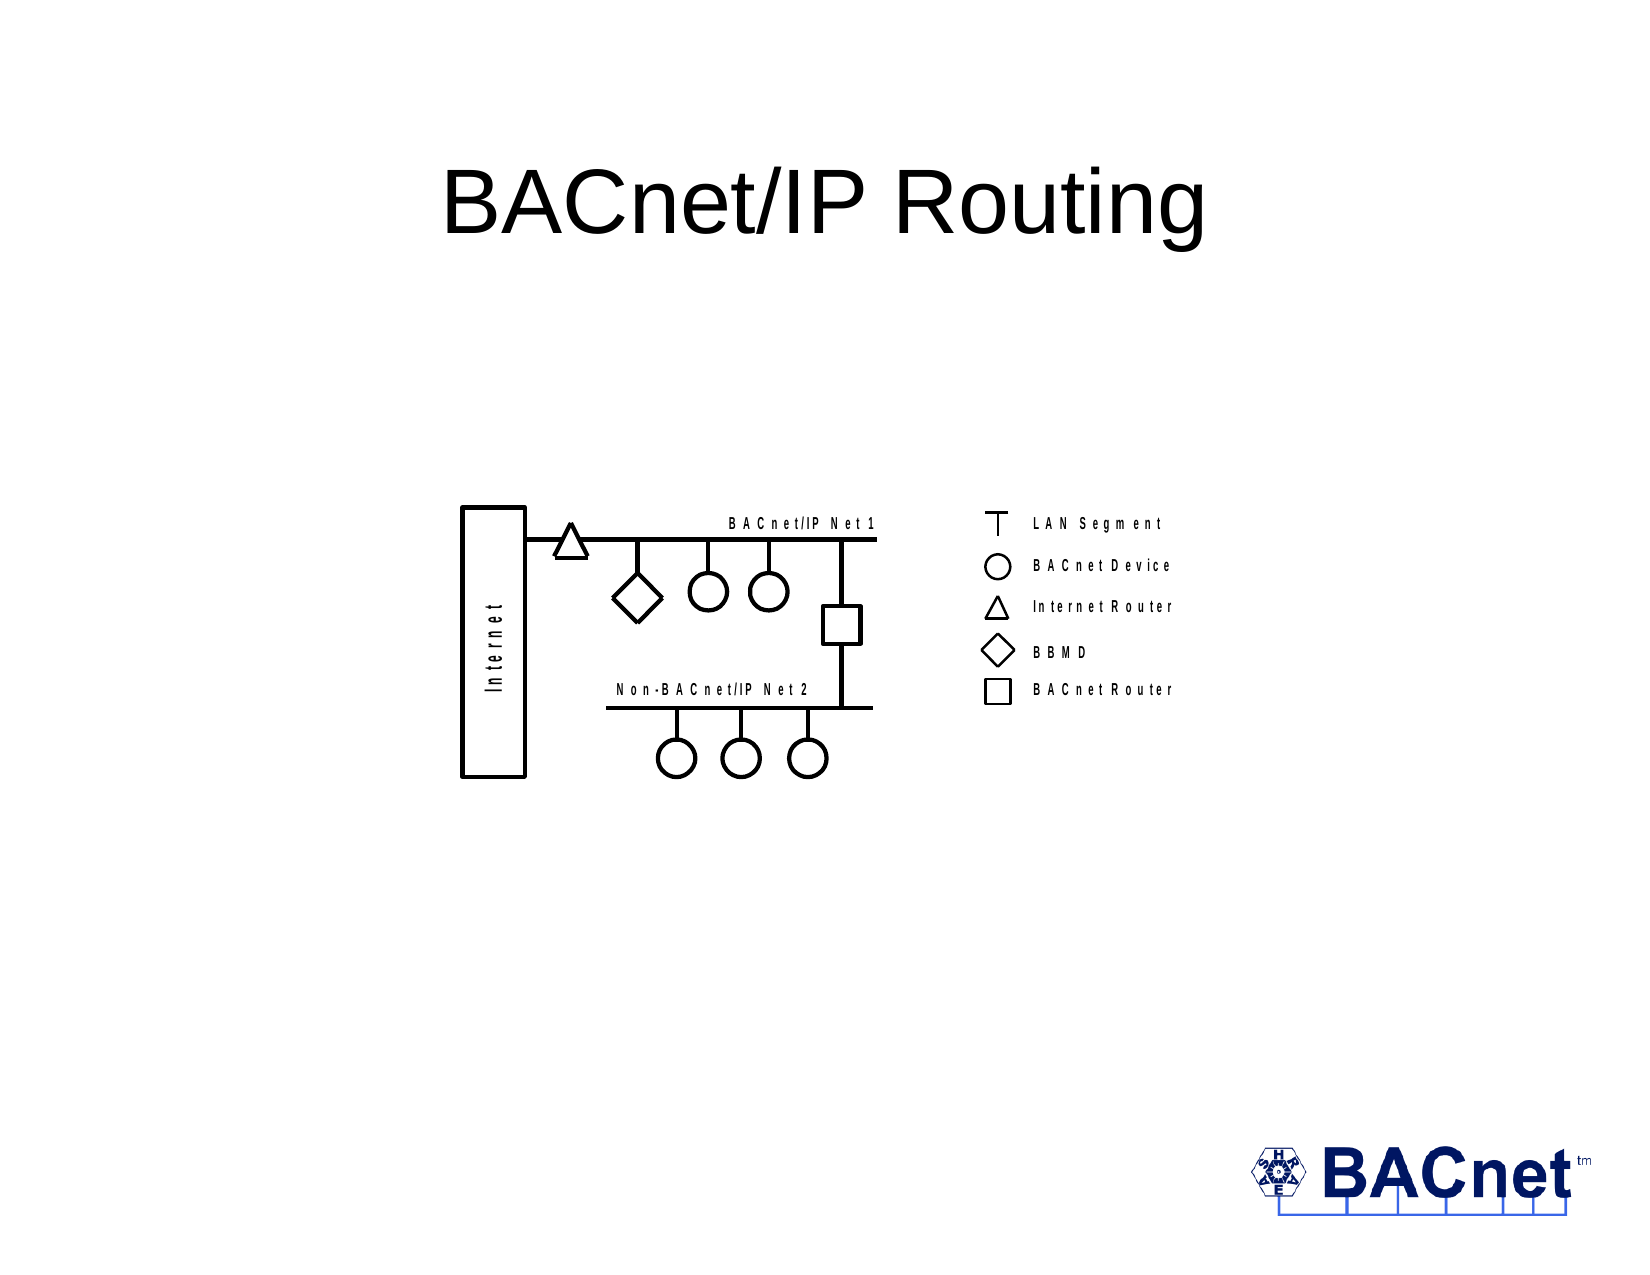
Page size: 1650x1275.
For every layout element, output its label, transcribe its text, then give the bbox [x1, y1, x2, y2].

picture [1251, 1146, 1591, 1216]
title BACnet/IP Routing [135, 112, 1515, 291]
chart [394, 472, 1268, 812]
